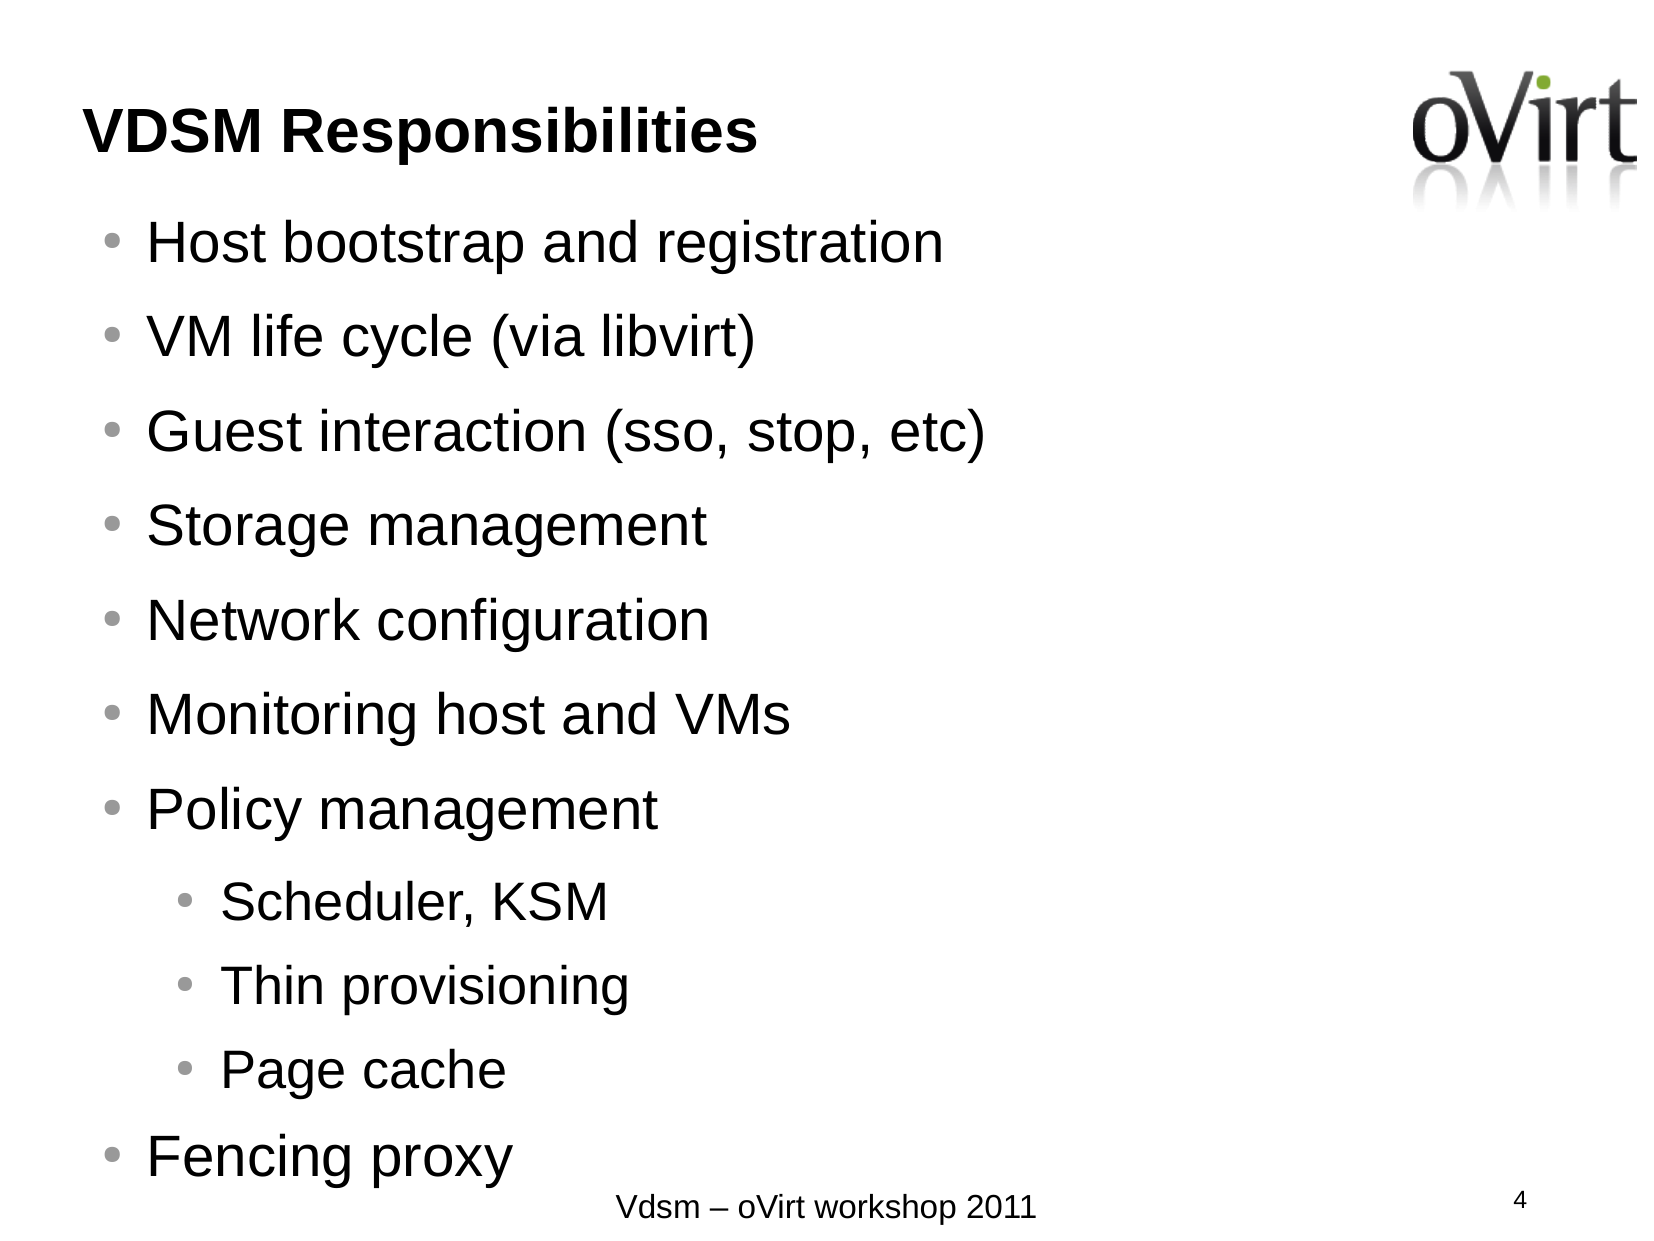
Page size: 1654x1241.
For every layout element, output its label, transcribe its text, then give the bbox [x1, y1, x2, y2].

title VDSM Responsibilities [82, 37, 1303, 226]
list Host bootstrap and registration VM life cycle (via libvirt) Guest interaction (sso, stop, etc) Storage management Network configuration Monitoring host and VMs Policy management Scheduler, KSM Thin provisioning Page cache Fencing proxy [86, 209, 1576, 1189]
picture [1413, 63, 1637, 212]
